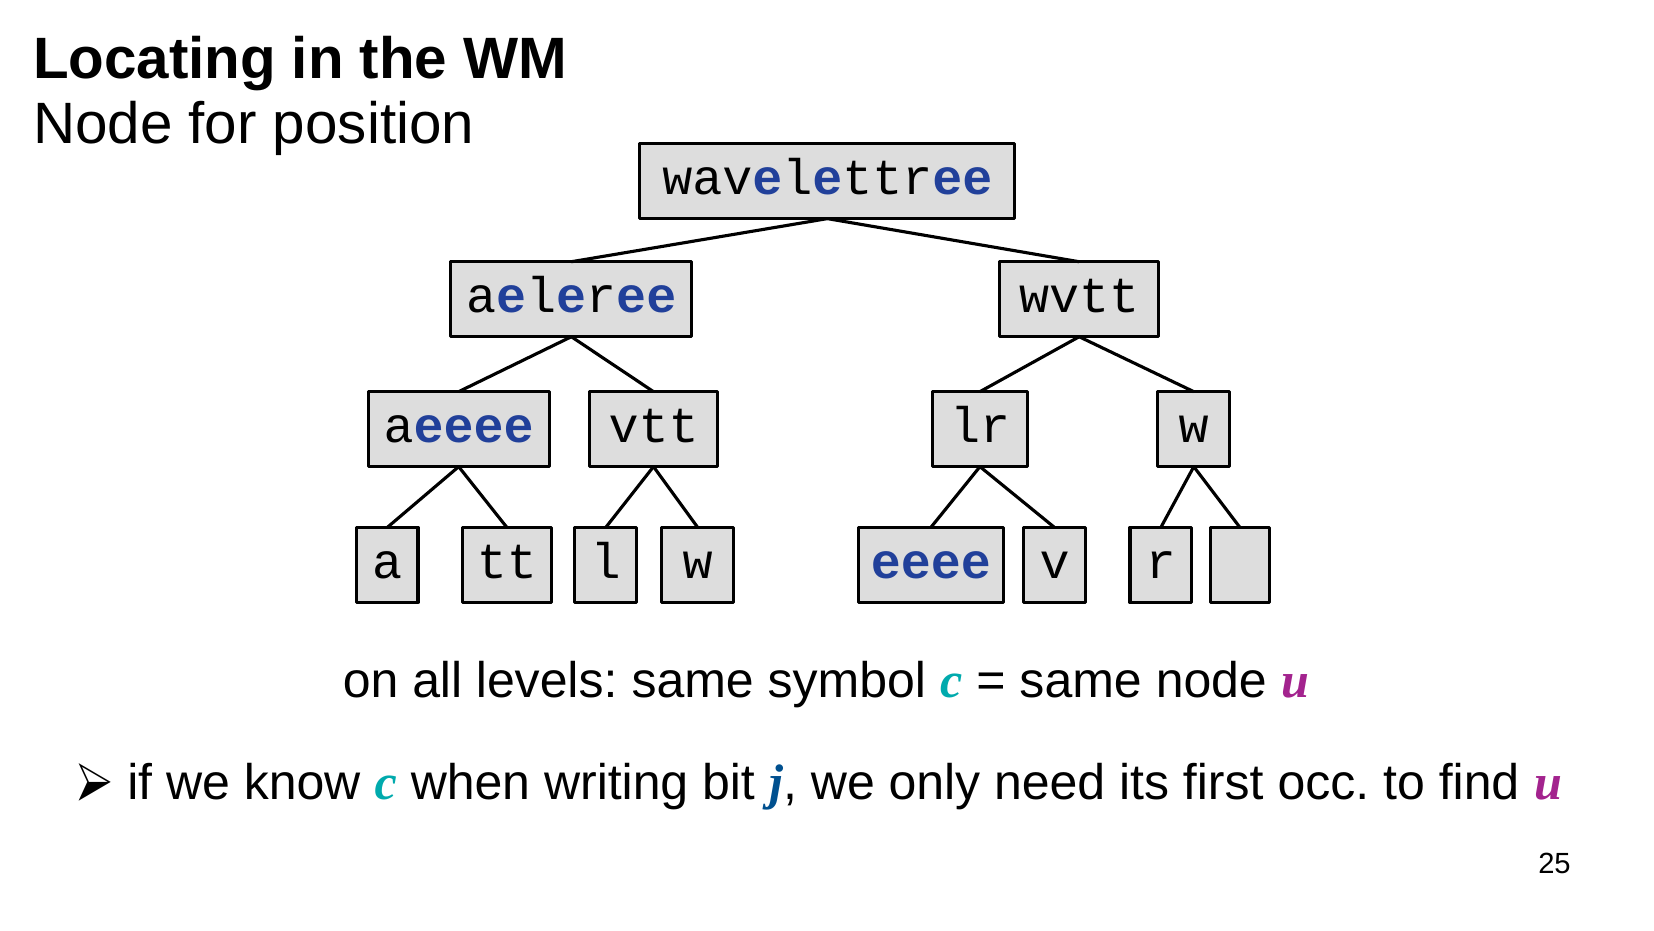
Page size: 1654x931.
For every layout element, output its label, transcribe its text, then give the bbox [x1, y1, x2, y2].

text_box lr [932, 391, 1028, 467]
text_box wvtt [999, 261, 1159, 337]
text_box eeee [858, 527, 1004, 603]
text_box w [661, 527, 734, 603]
text_box wavelettree [639, 143, 1015, 219]
text_box r [1129, 527, 1192, 603]
text_box Locating in the WM Node for position [18, 17, 614, 163]
text_box ⮚ if we know c when writing bit j, we only need its first occ. to find u [61, 747, 1593, 818]
text_box v [1023, 527, 1086, 603]
text_box a [356, 527, 419, 603]
text_box vtt [589, 391, 718, 467]
text_box l [574, 527, 637, 603]
text_box aeleree [450, 261, 692, 337]
text_box [1210, 527, 1270, 603]
text_box w [1157, 391, 1230, 467]
text_box aeeee [368, 391, 550, 467]
text_box on all levels: same symbol c = same node u [328, 645, 1326, 721]
text_box tt [462, 527, 552, 603]
